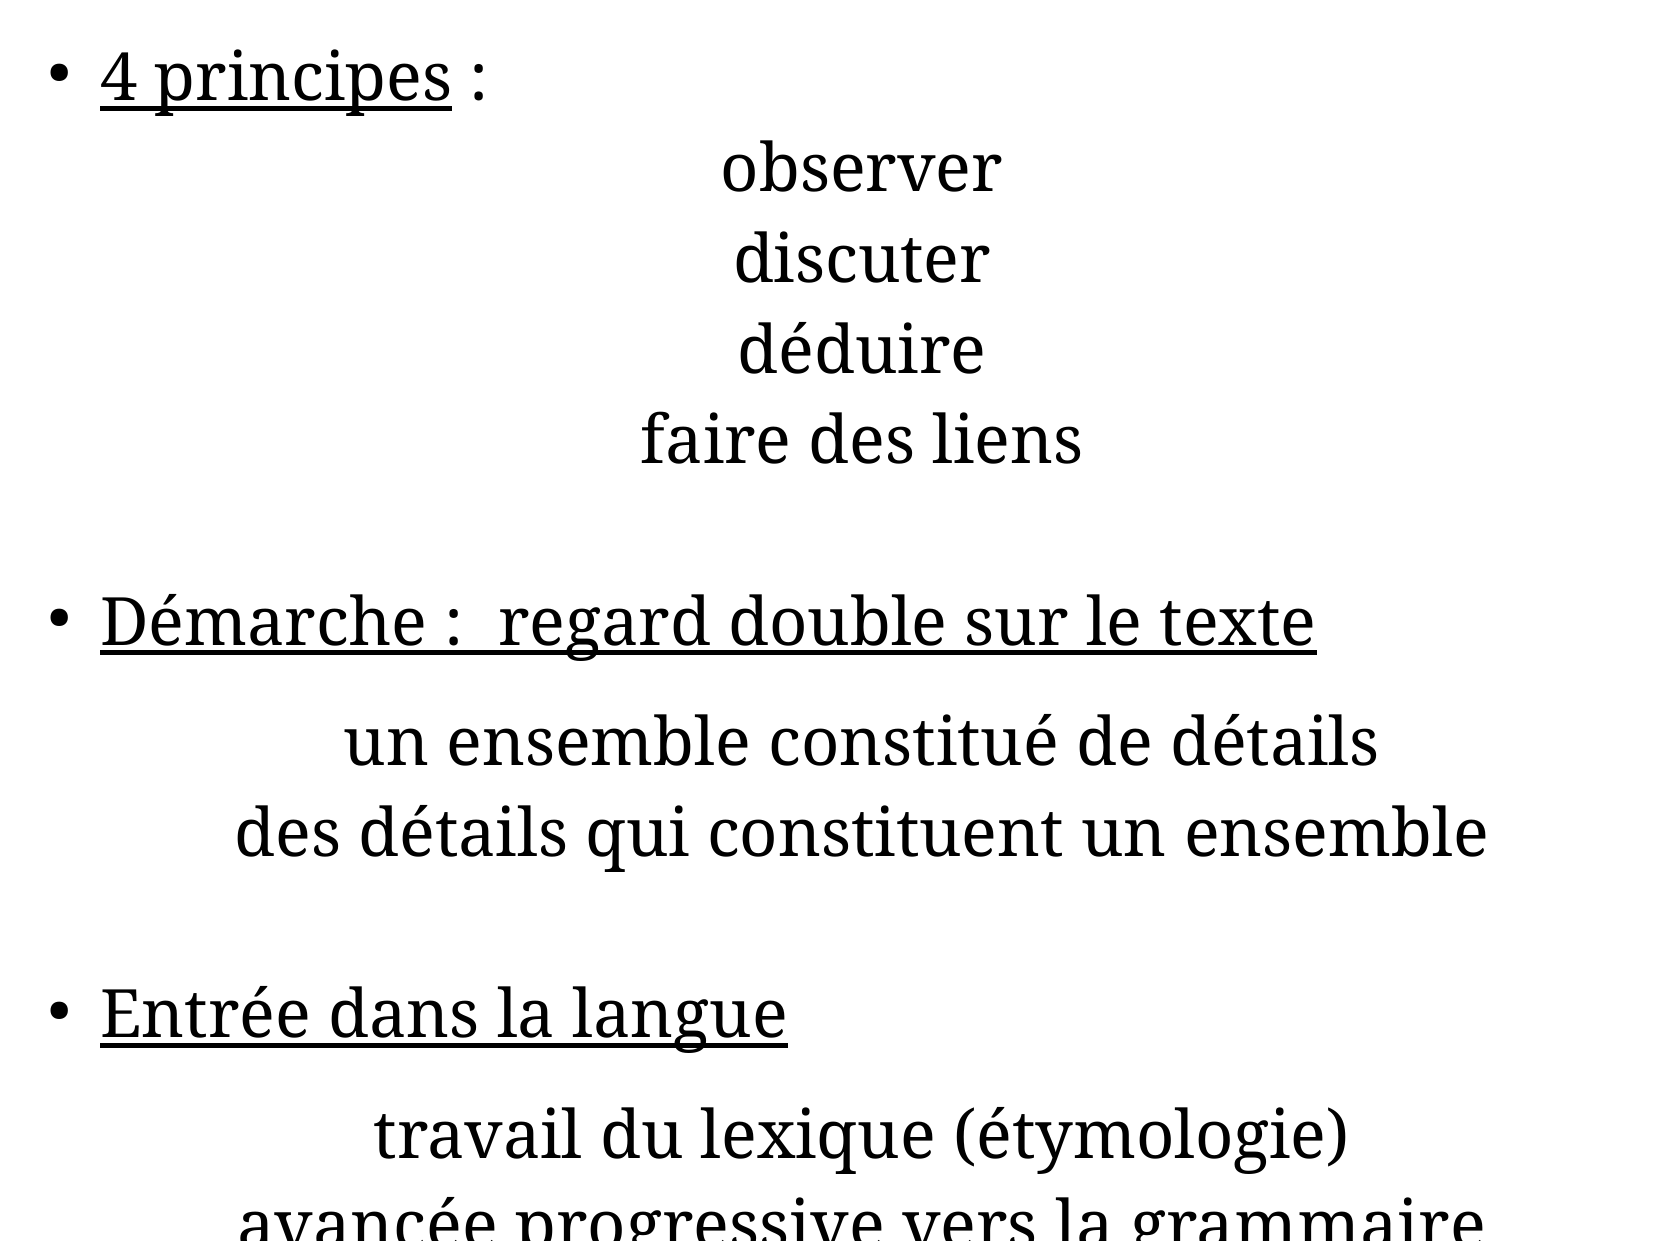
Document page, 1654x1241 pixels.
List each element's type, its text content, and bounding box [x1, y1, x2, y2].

list 4 principes : observer discuter déduire faire des liens Démarche : regard double sur le texte un ensemble constitué de détails des détails qui constituent un ensemble Entrée dans la langue travail du lexique (étymologie) avancée progressive vers la grammaire Déclinaisons : première approche Lecture de plus en plus grammaticale [29, 29, 1625, 1178]
